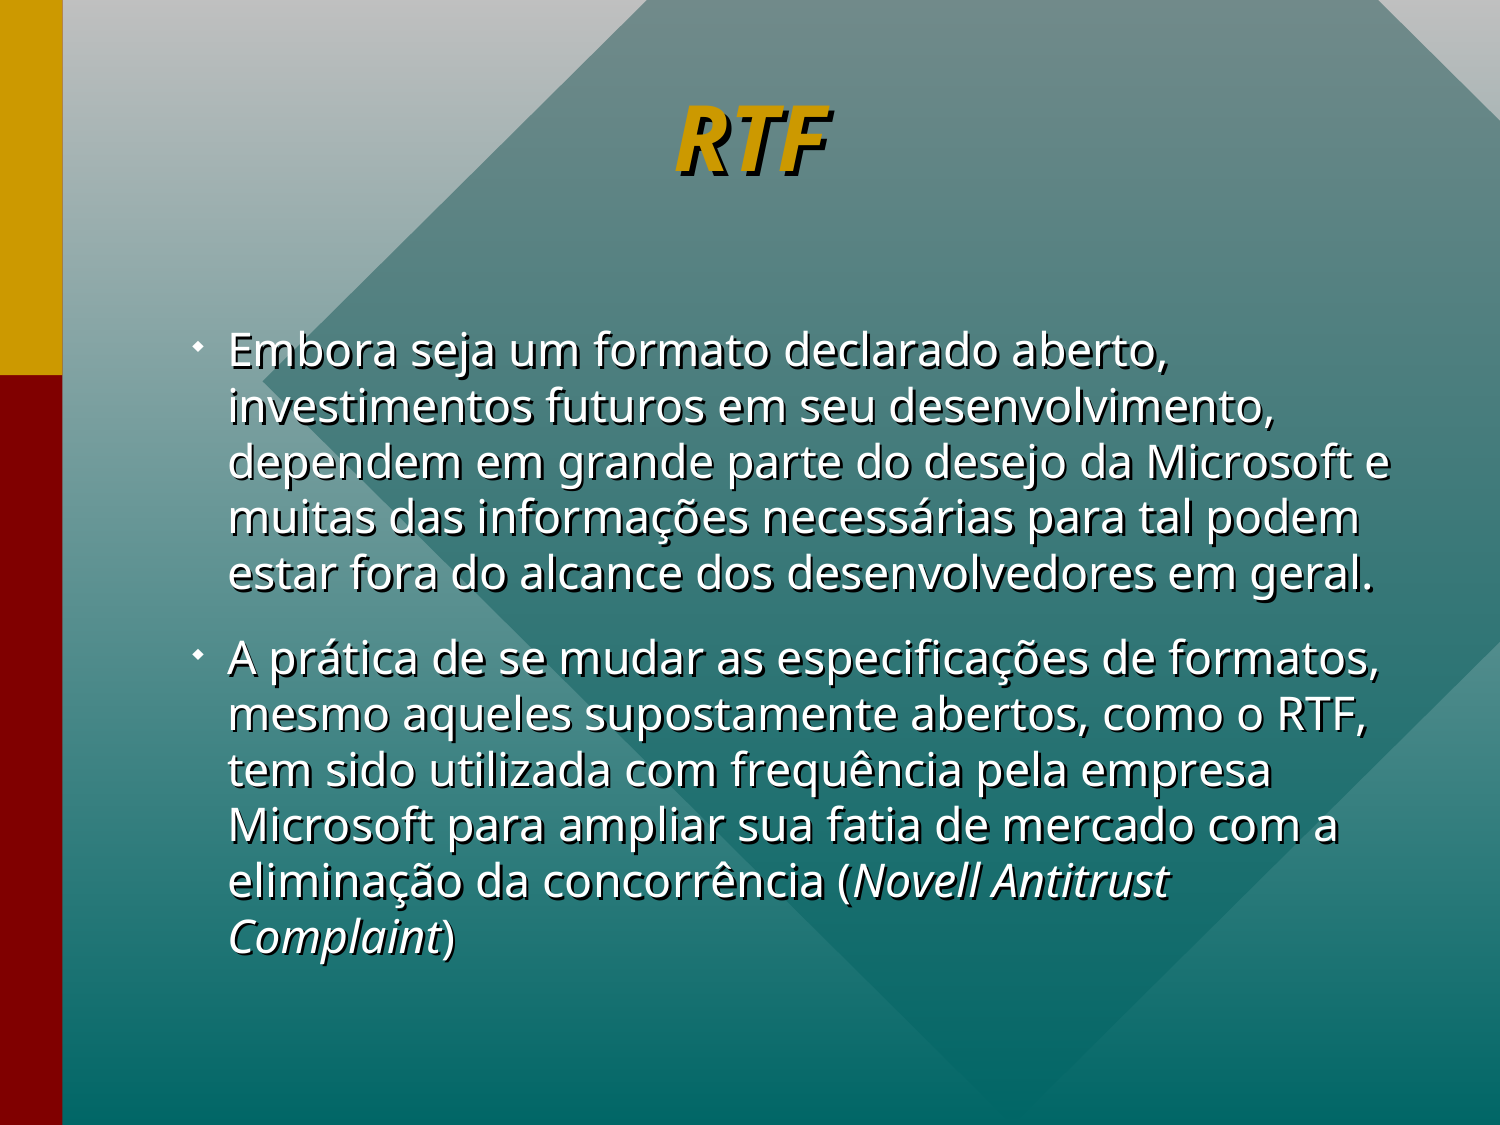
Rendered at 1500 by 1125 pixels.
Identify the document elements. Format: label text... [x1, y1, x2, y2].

list Embora seja um formato declarado aberto, investimentos futuros em seu desenvolvimento, dependem em grande parte do desejo da Microsoft e muitas das informações necessárias para tal podem estar fora do alcance dos desenvolvedores em geral. A prática de se mudar as especificações de formatos, mesmo aqueles supostamente abertos, como o RTF, tem sido utilizada com frequência pela empresa Microsoft para ampliar sua fatia de mercado com a eliminação da concorrência (Novell Antitrust Complaint) [177, 312, 1418, 1022]
title RTF [150, 0, 1351, 292]
